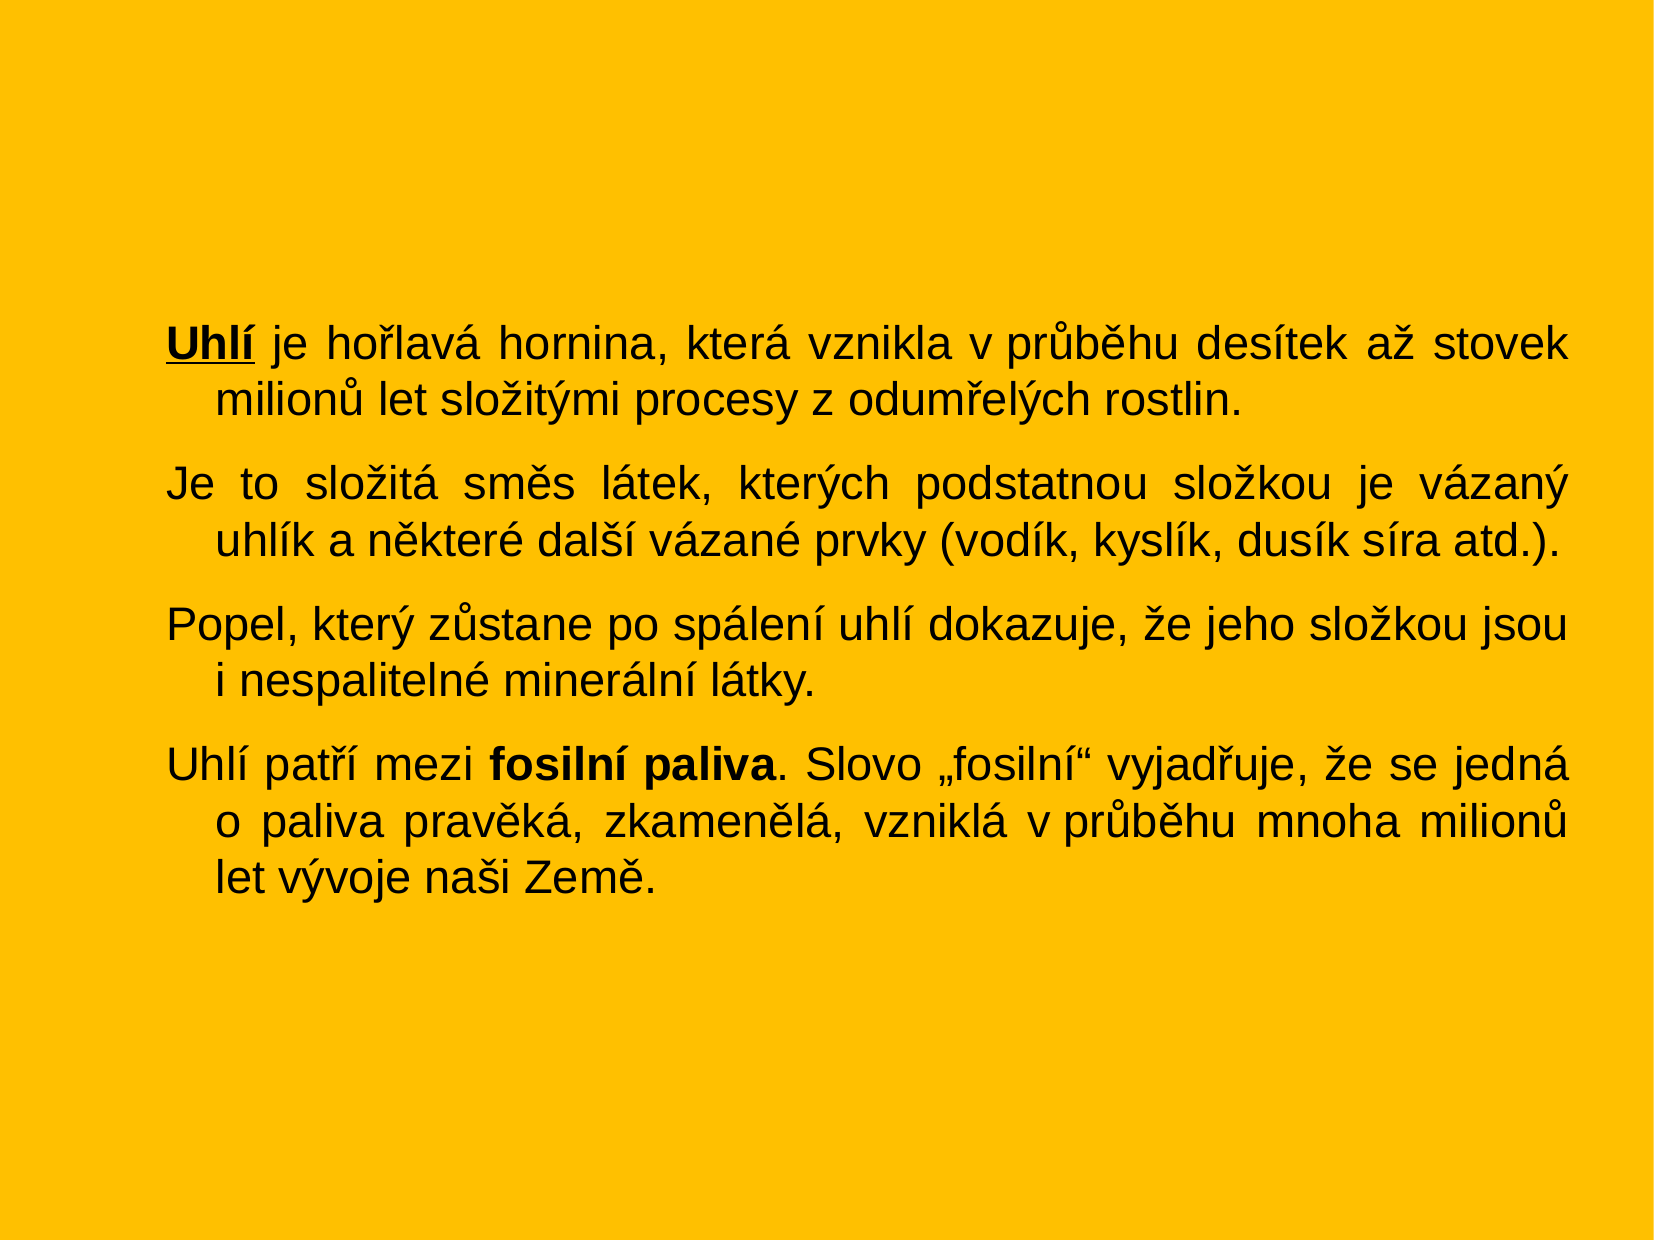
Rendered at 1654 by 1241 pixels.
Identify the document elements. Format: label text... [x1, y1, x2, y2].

list Uhlí je hořlavá hornina, která vznikla v průběhu desítek až stovek milionů let složitými procesy z odumřelých rostlin. Je to složitá směs látek, kterých podstatnou složkou je vázaný uhlík a některé další vázané prvky (vodík, kyslík, dusík síra atd.). Popel, který zůstane po spálení uhlí dokazuje, že jeho složkou jsou i nespalitelné minerální látky. Uhlí patří mezi fosilní paliva. Slovo „fosilní“ vyjadřuje, že se jedná o paliva pravěká, zkamenělá, vzniklá v průběhu mnoha milionů let vývoje naši Země. [82, 312, 1571, 929]
